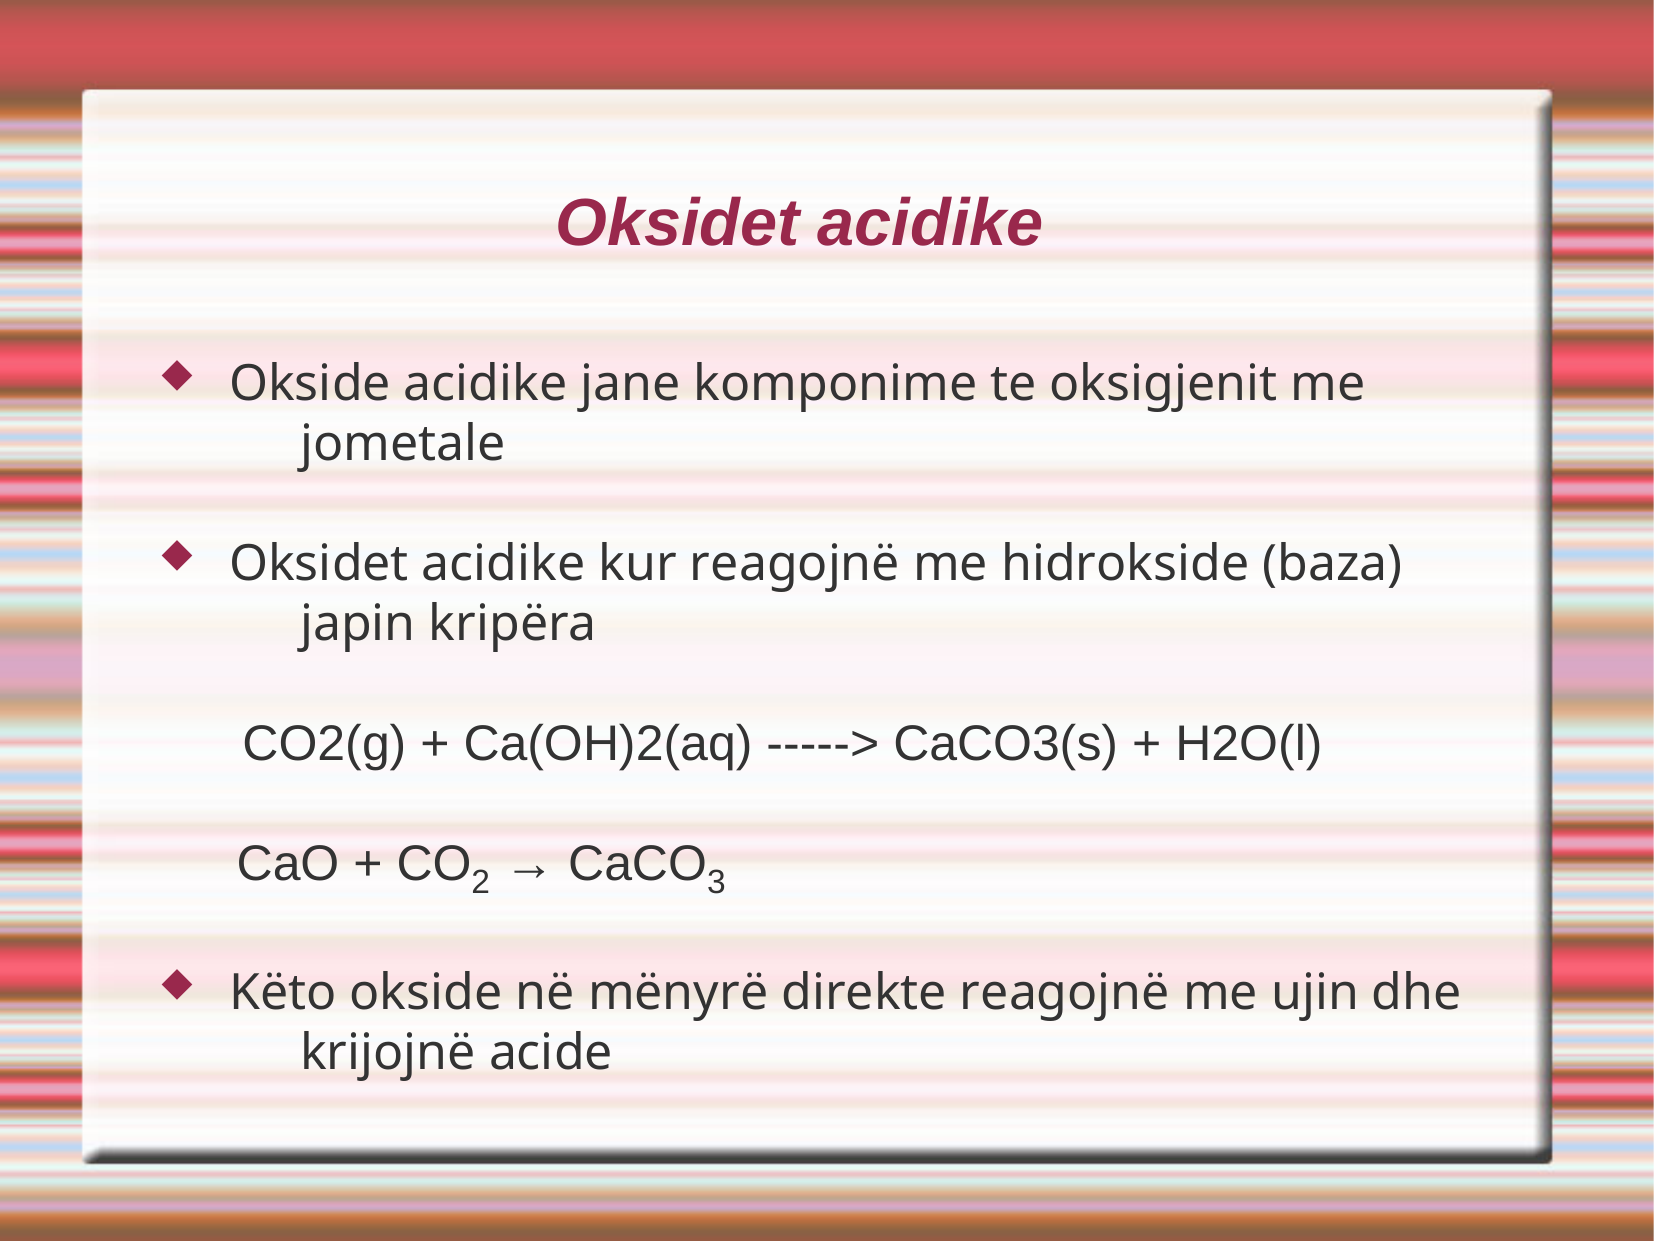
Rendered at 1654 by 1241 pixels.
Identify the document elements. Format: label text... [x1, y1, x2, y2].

title Oksidet acidike [121, 114, 1534, 322]
list Okside acidike jane komponime te oksigjenit me jometale Oksidet acidike kur reagojnë me hidrokside (baza) japin kripëra CO2(g) + Ca(OH)2(aq) -----> CaCO3(s) + H2O(l) CaO + CO2 → CaCO3 Këto okside në mënyrë direkte reagojnë me ujin dhe krijojnë acide [134, 350, 1516, 1132]
